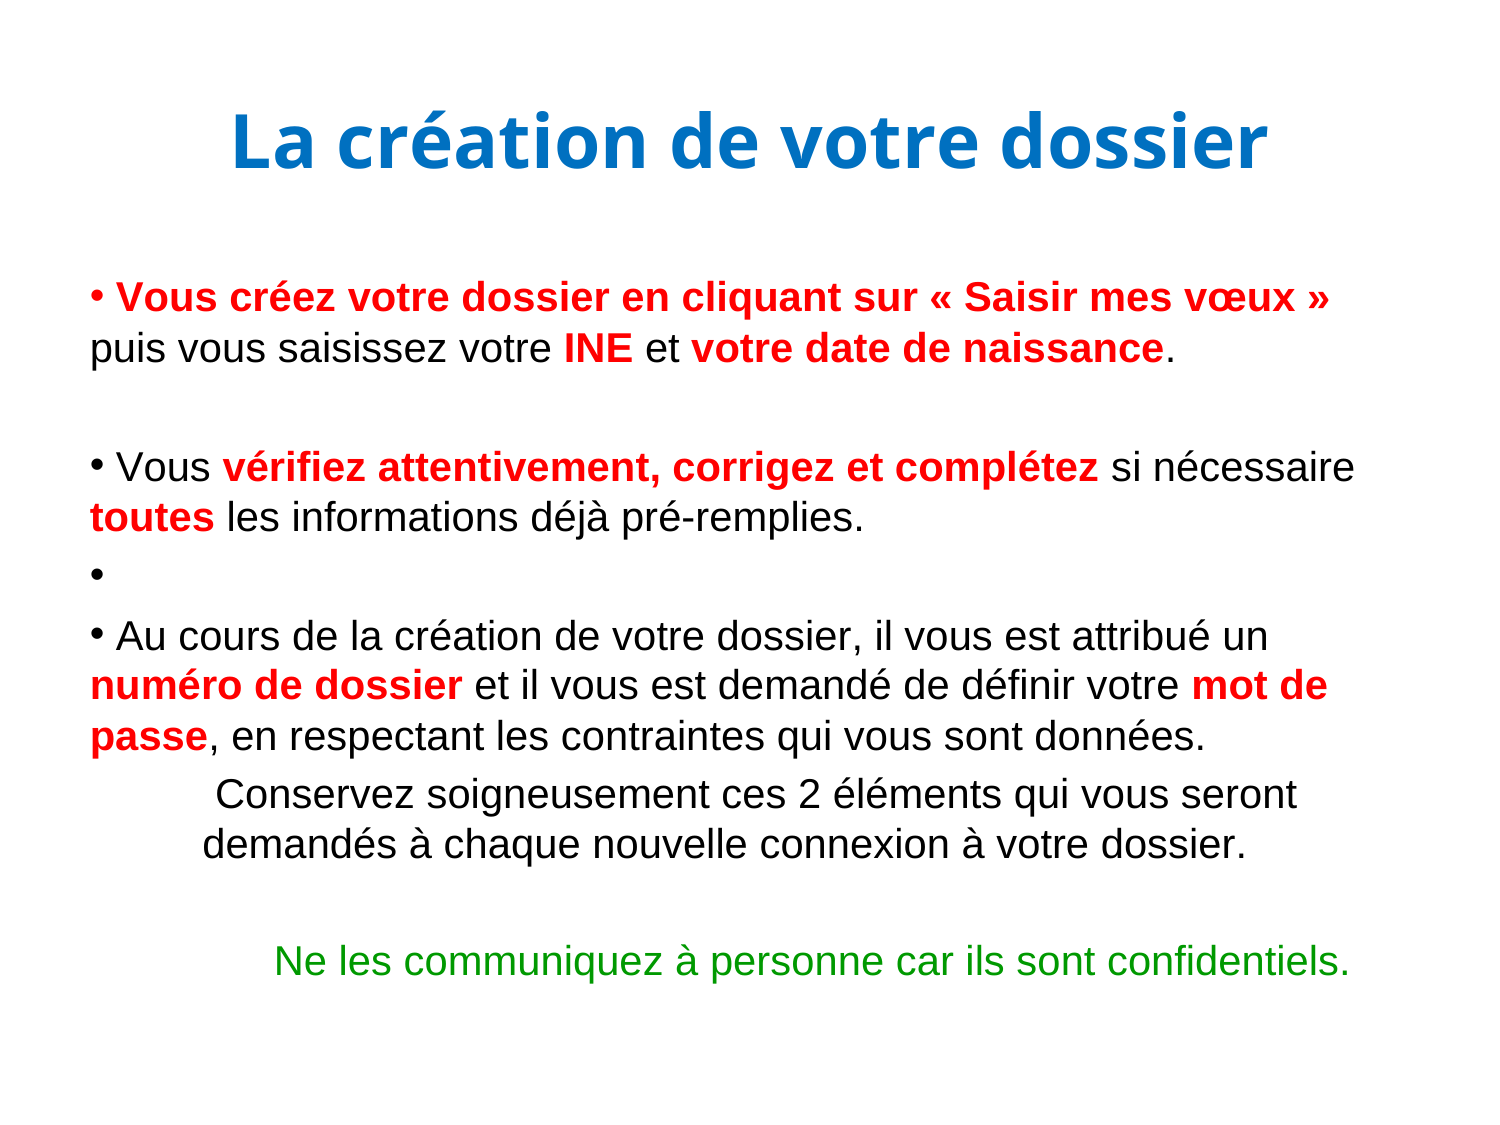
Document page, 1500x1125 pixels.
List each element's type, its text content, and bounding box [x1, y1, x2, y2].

title La création de votre dossier [75, 45, 1426, 233]
list Vous créez votre dossier en cliquant sur « Saisir mes vœux » puis vous saisissez votre INE et votre date de naissance. Vous vérifiez attentivement, corrigez et complétez si nécessaire toutes les informations déjà pré-remplies. Au cours de la création de votre dossier, il vous est attribué un numéro de dossier et il vous est demandé de définir votre mot de passe, en respectant les contraintes qui vous sont données. Conservez soigneusement ces 2 éléments qui vous seront demandés à chaque nouvelle connexion à votre dossier. Ne les communiquez à personne car ils sont confidentiels. [75, 262, 1426, 1094]
